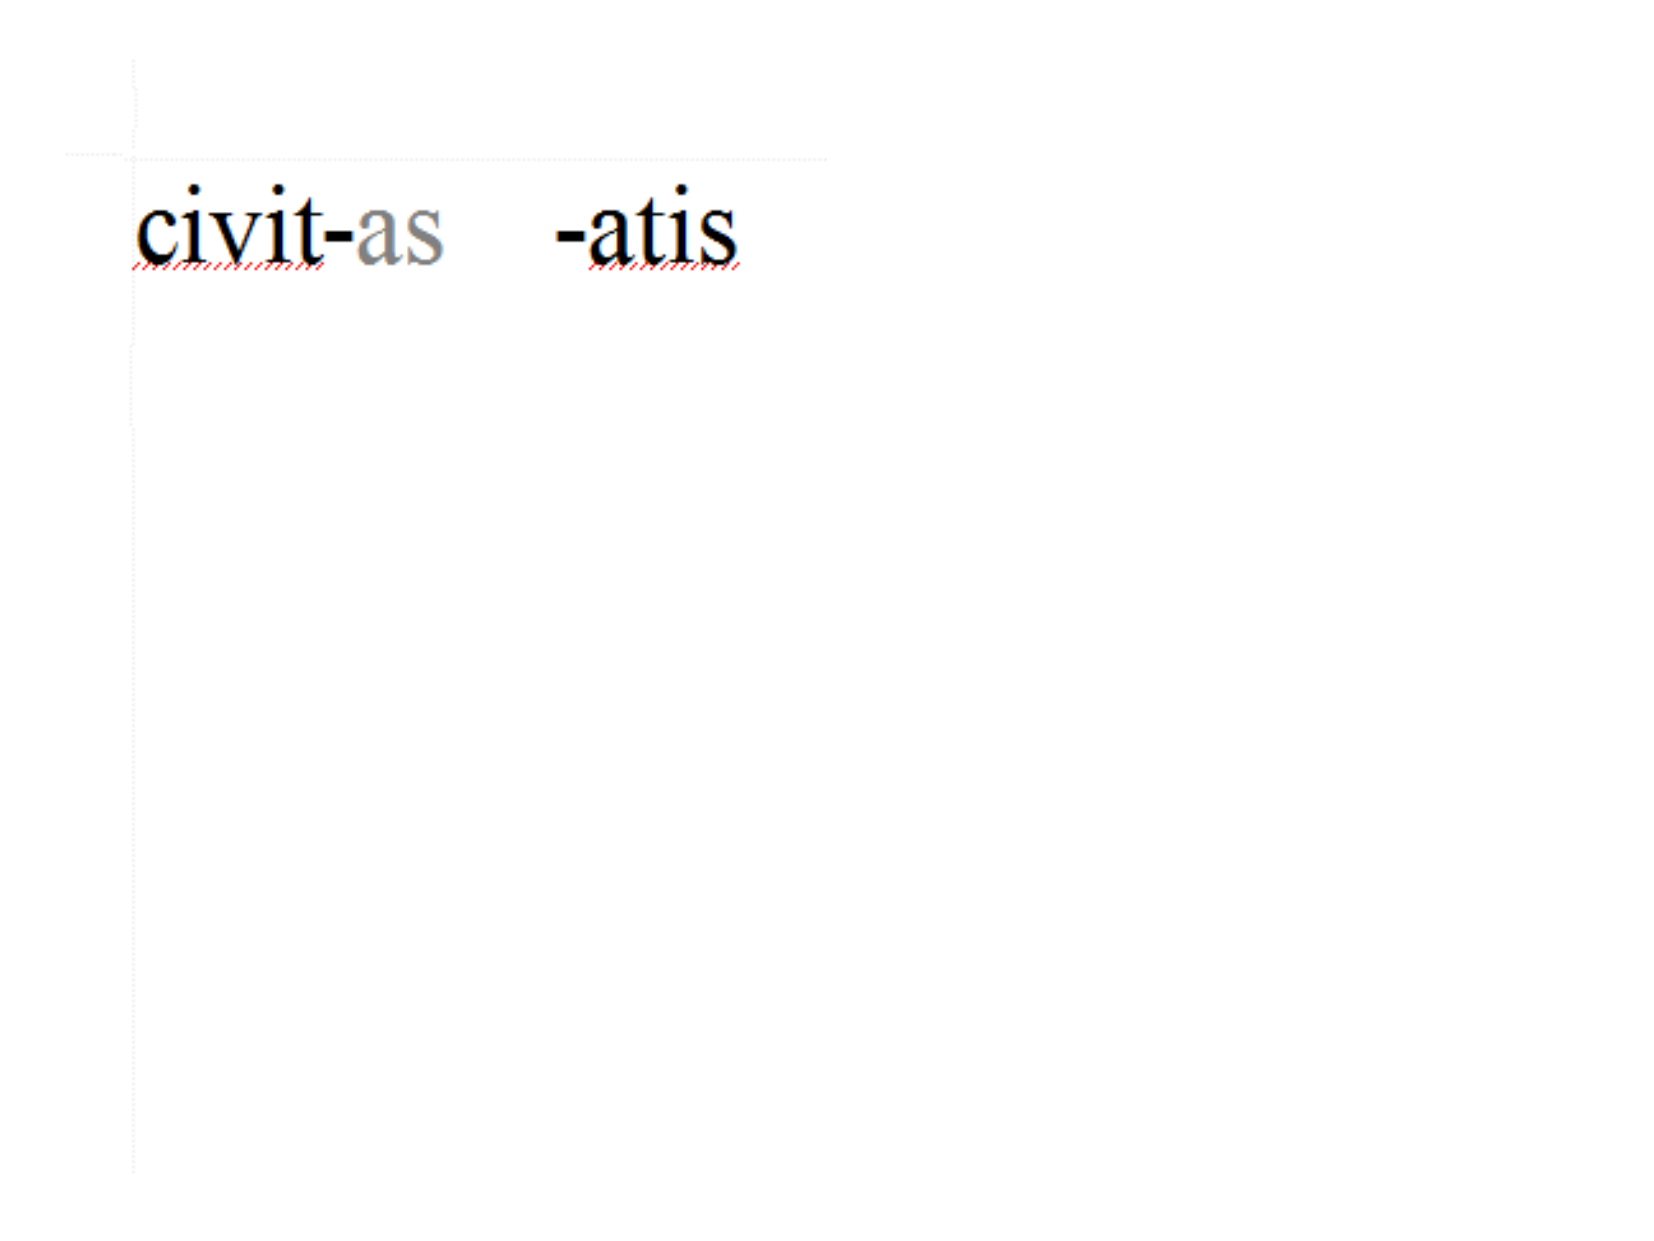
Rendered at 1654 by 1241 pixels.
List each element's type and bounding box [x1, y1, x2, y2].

picture [59, 58, 827, 1182]
